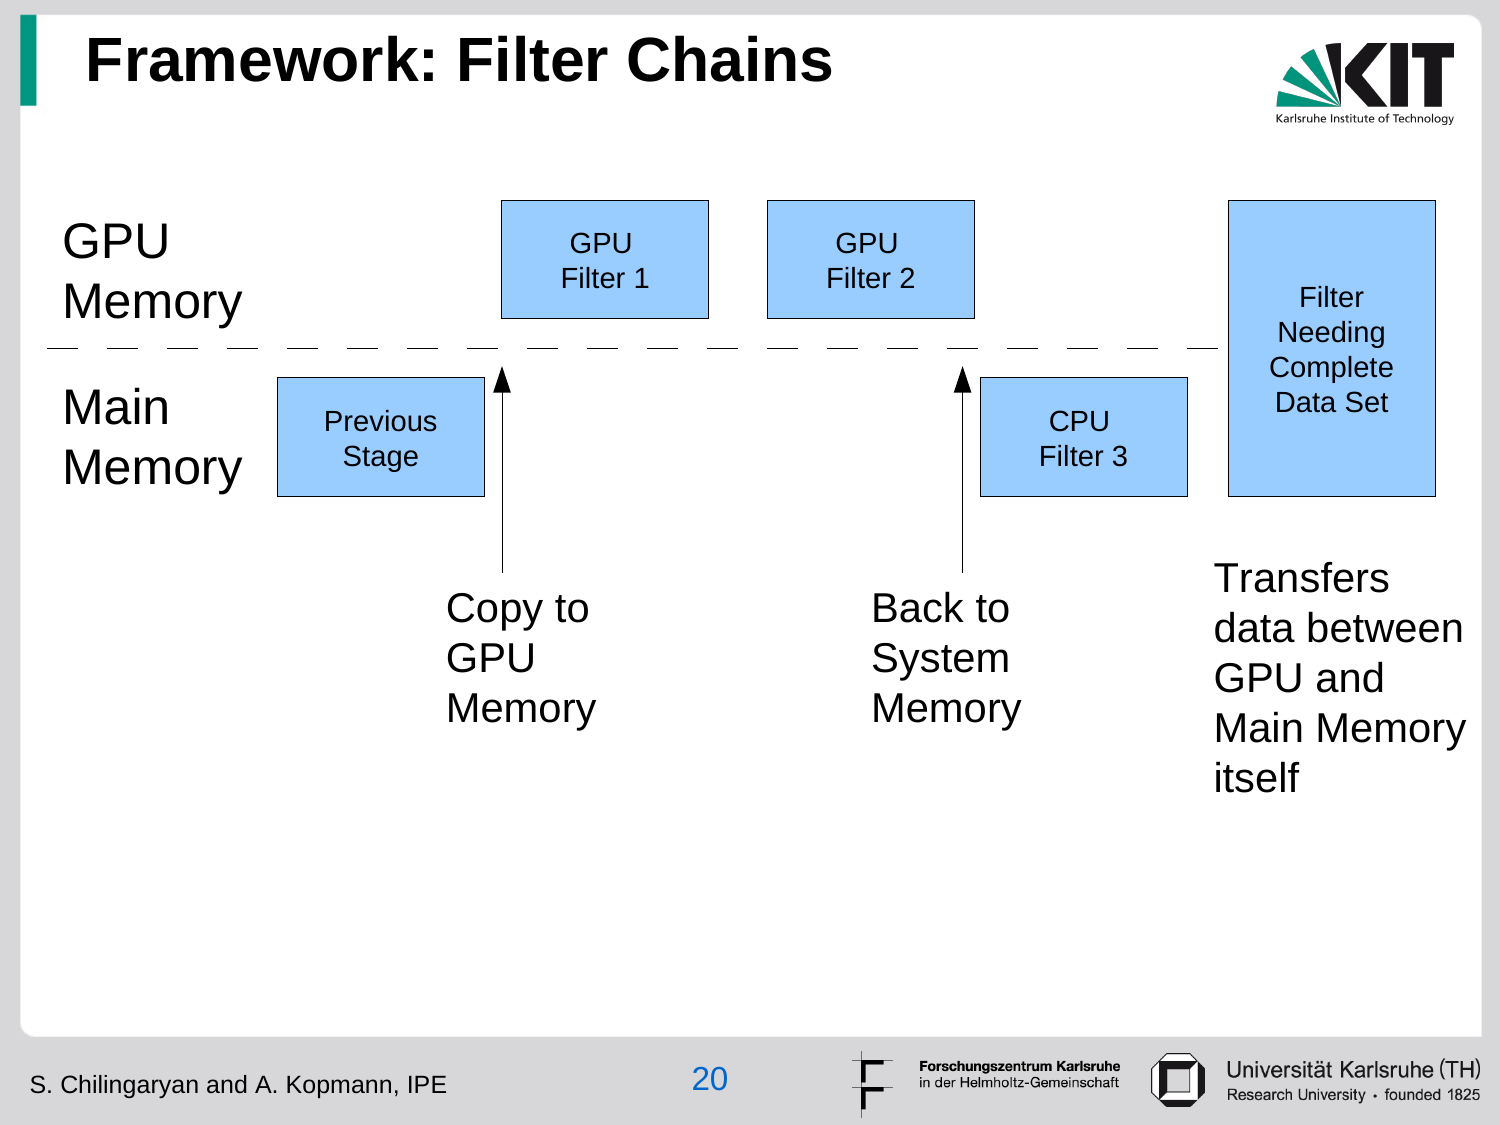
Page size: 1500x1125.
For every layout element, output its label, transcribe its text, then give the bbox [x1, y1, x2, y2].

text_box GPU Filter 1 [501, 200, 709, 319]
text_box Filter Needing Complete Data Set [1228, 200, 1436, 497]
text_box Back to System Memory [856, 573, 1093, 739]
text_box GPU Filter 2 [767, 200, 975, 319]
text_box Main Memory [47, 367, 284, 502]
text_box CPU Filter 3 [980, 377, 1188, 497]
text_box Transfers data between GPU and Main Memory itself [1198, 543, 1495, 809]
picture [0, 0, 1500, 1125]
text_box Previous Stage [284, 377, 485, 497]
text_box Copy to GPU Memory [431, 573, 621, 739]
title Framework: Filter Chains [85, 0, 1141, 125]
text_box GPU Memory [47, 200, 284, 336]
